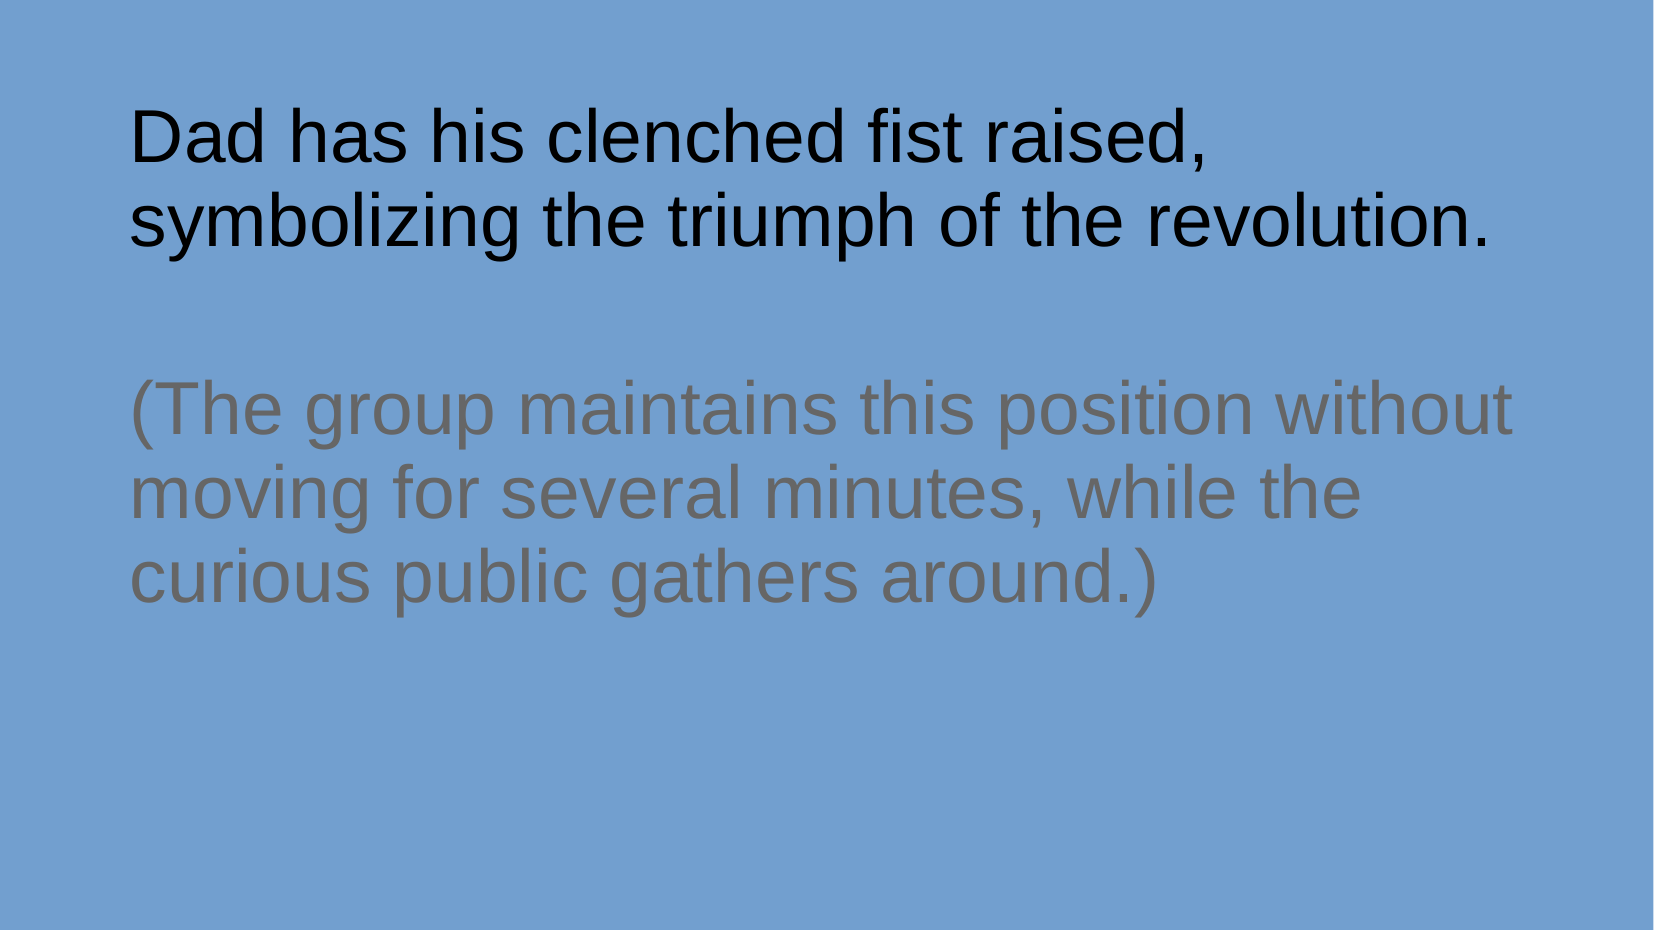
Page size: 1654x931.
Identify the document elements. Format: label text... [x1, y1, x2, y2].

list Dad has his clenched fist raised, symbolizing the triumph of the revolution. (The group maintains this position without moving for several minutes, while the curious public gathers around.) [59, 94, 1571, 886]
